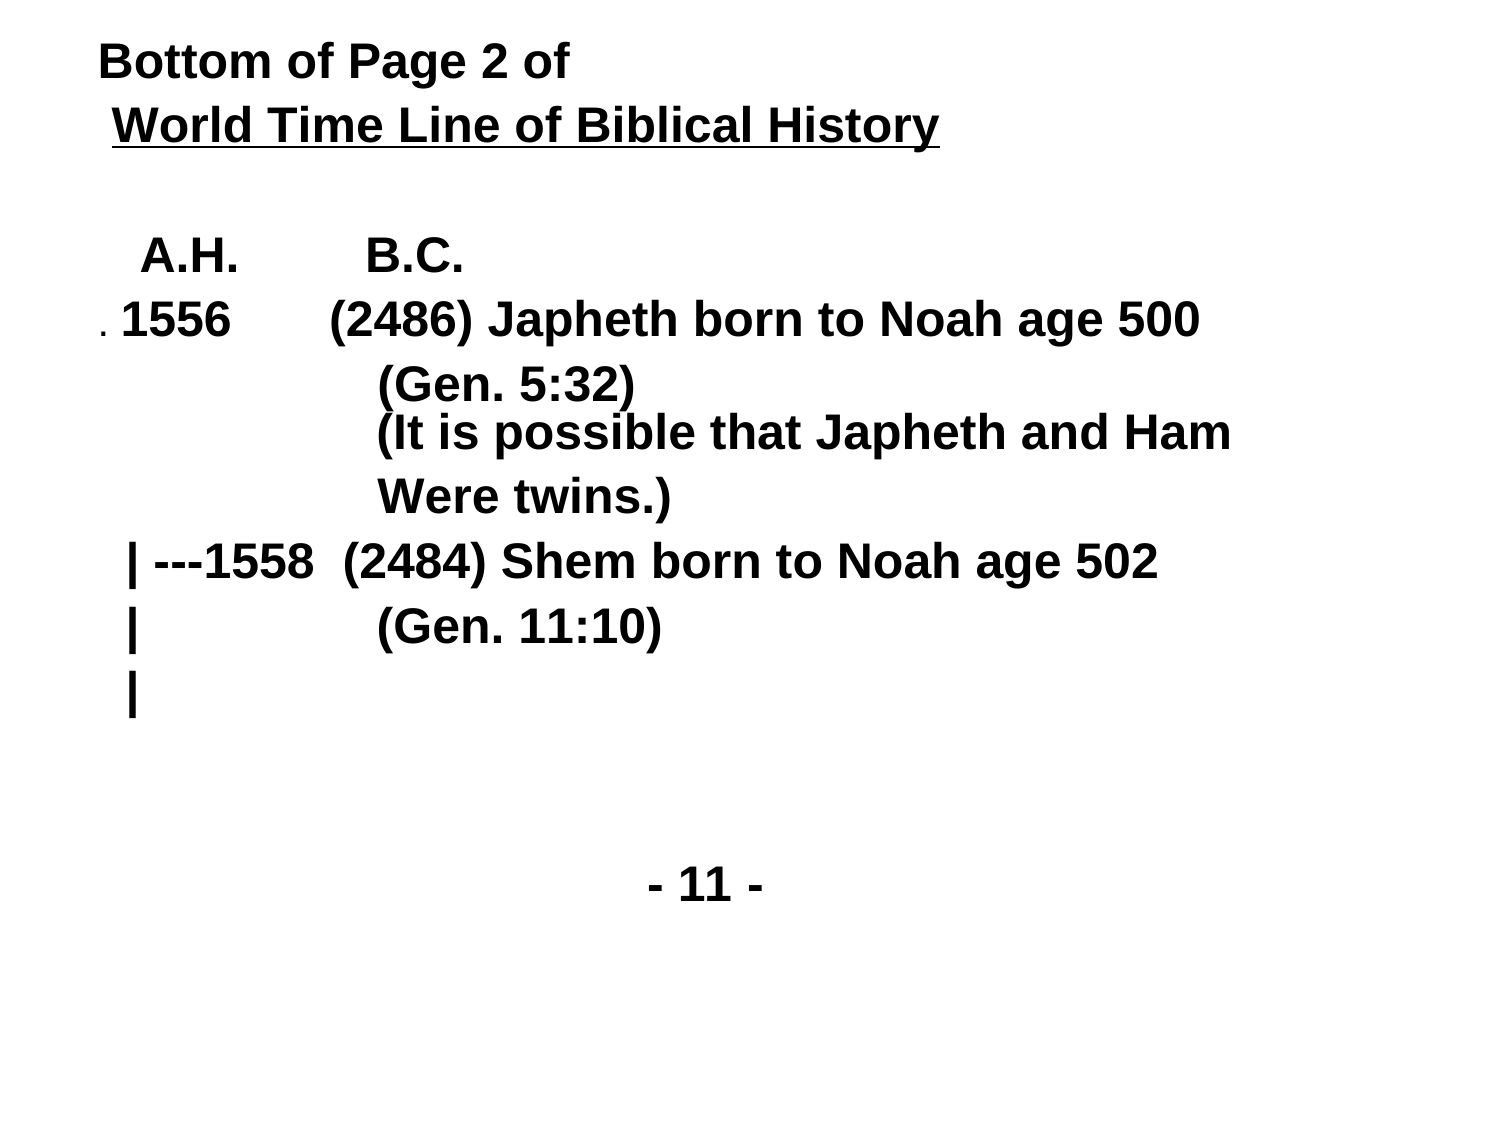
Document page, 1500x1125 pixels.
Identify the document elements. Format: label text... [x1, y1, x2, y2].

list Bottom of Page 2 of World Time Line of Biblical History A.H. B.C. . 1556 (2486) Japheth born to Noah age 500 (Gen. 5:32) (It is possible that Japheth and Ham Were twins.) | ---1558 (2484) Shem born to Noah age 502 | (Gen. 11:10) | - 11 - [26, 32, 1377, 1094]
